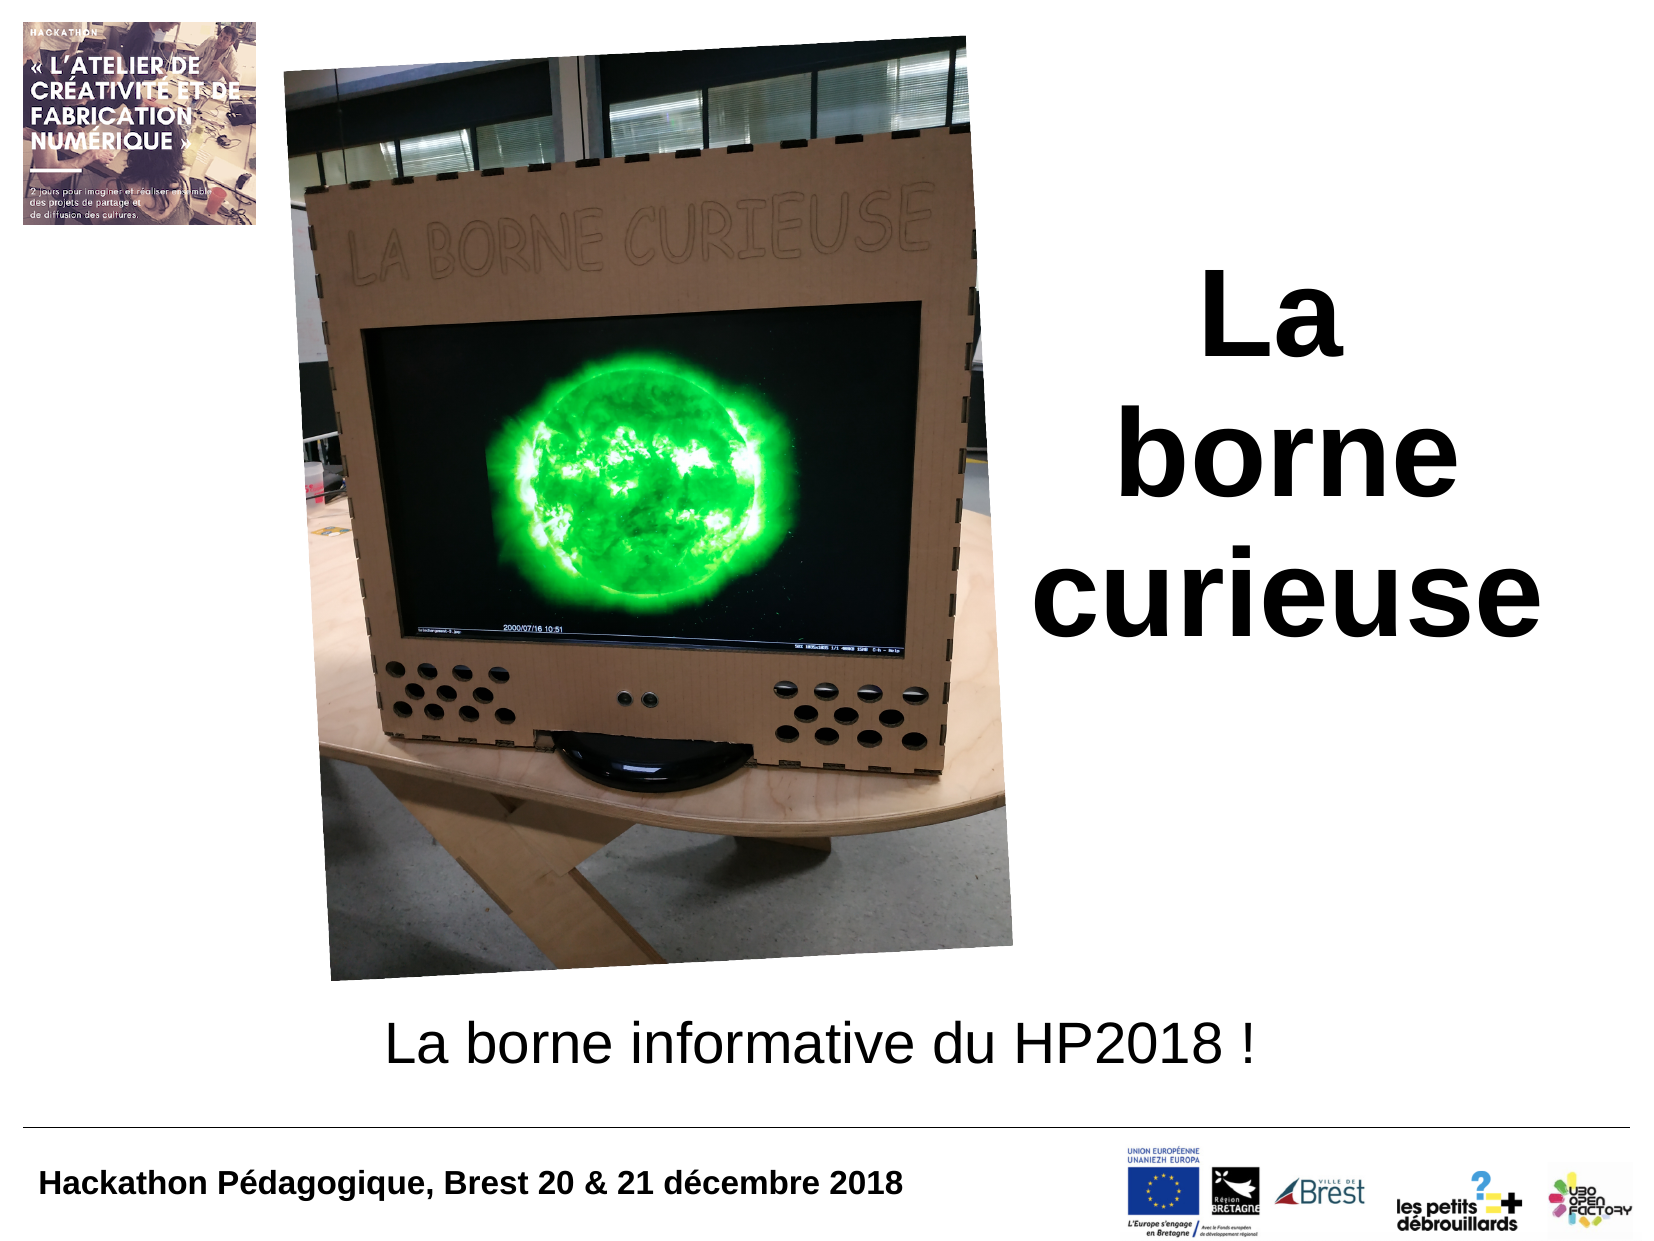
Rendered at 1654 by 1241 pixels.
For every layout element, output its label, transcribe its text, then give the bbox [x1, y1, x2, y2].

title La borne curieuse [1003, 185, 1571, 721]
picture [23, 22, 256, 225]
picture [1120, 1137, 1642, 1241]
picture [283, 35, 1013, 981]
text_box Hackathon Pédagogique, Brest 20 & 21 décembre 2018 [23, 1157, 945, 1210]
text_box La borne informative du HP2018 ! [200, 1003, 1441, 1103]
